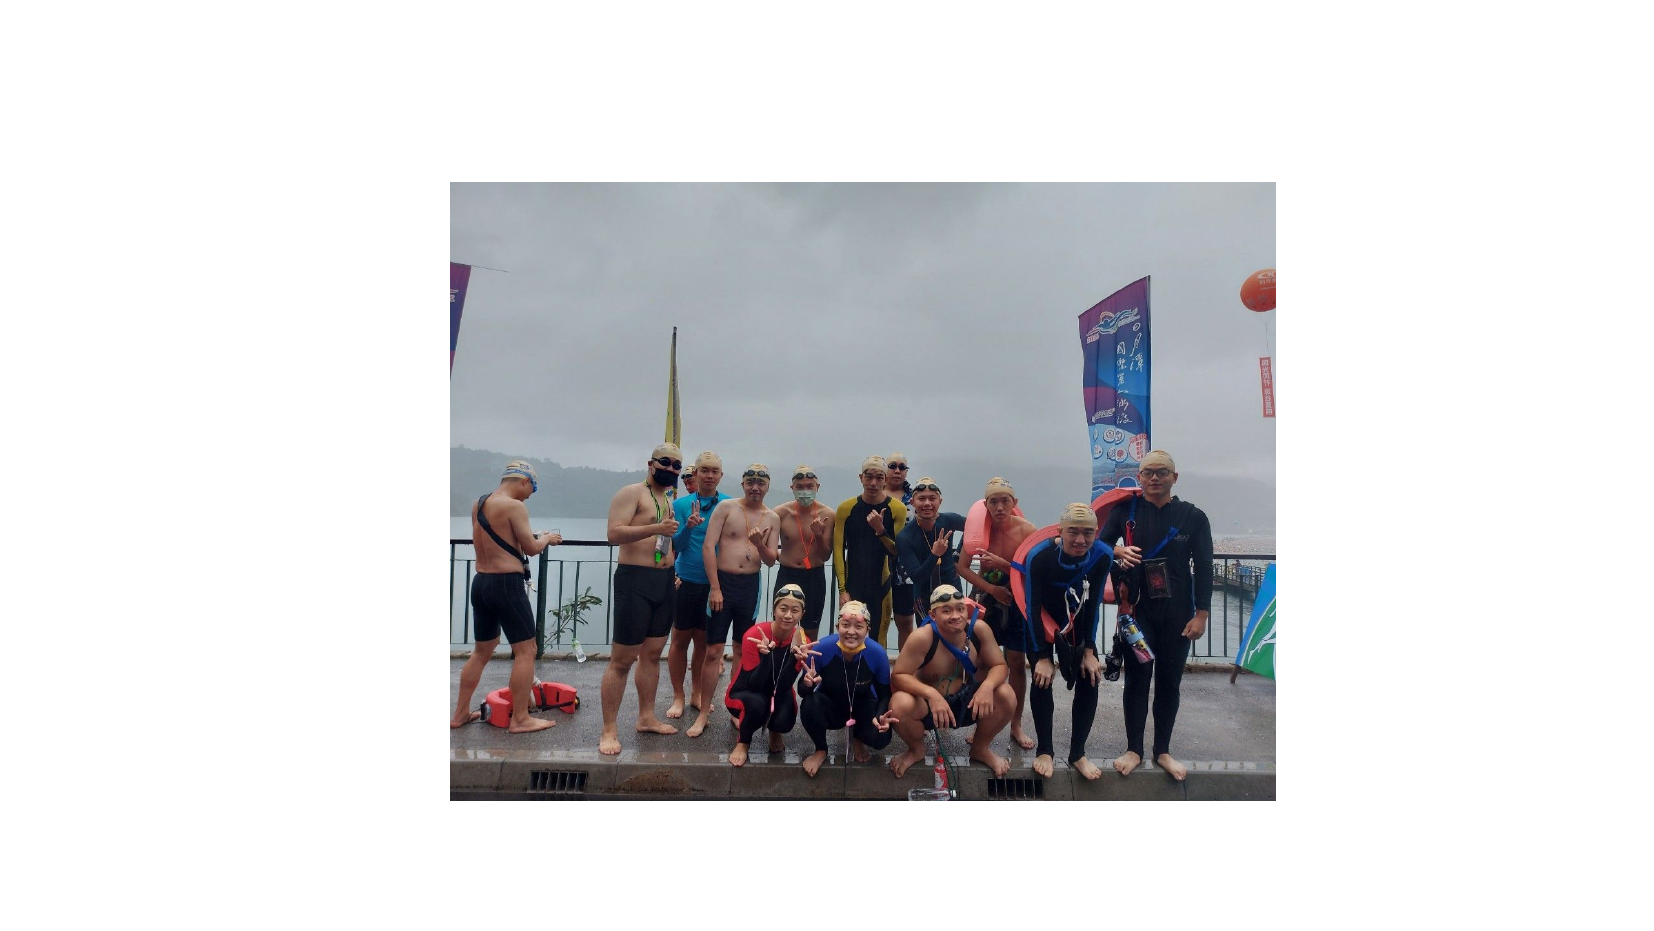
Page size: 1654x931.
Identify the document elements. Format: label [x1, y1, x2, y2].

picture [450, 182, 1276, 801]
